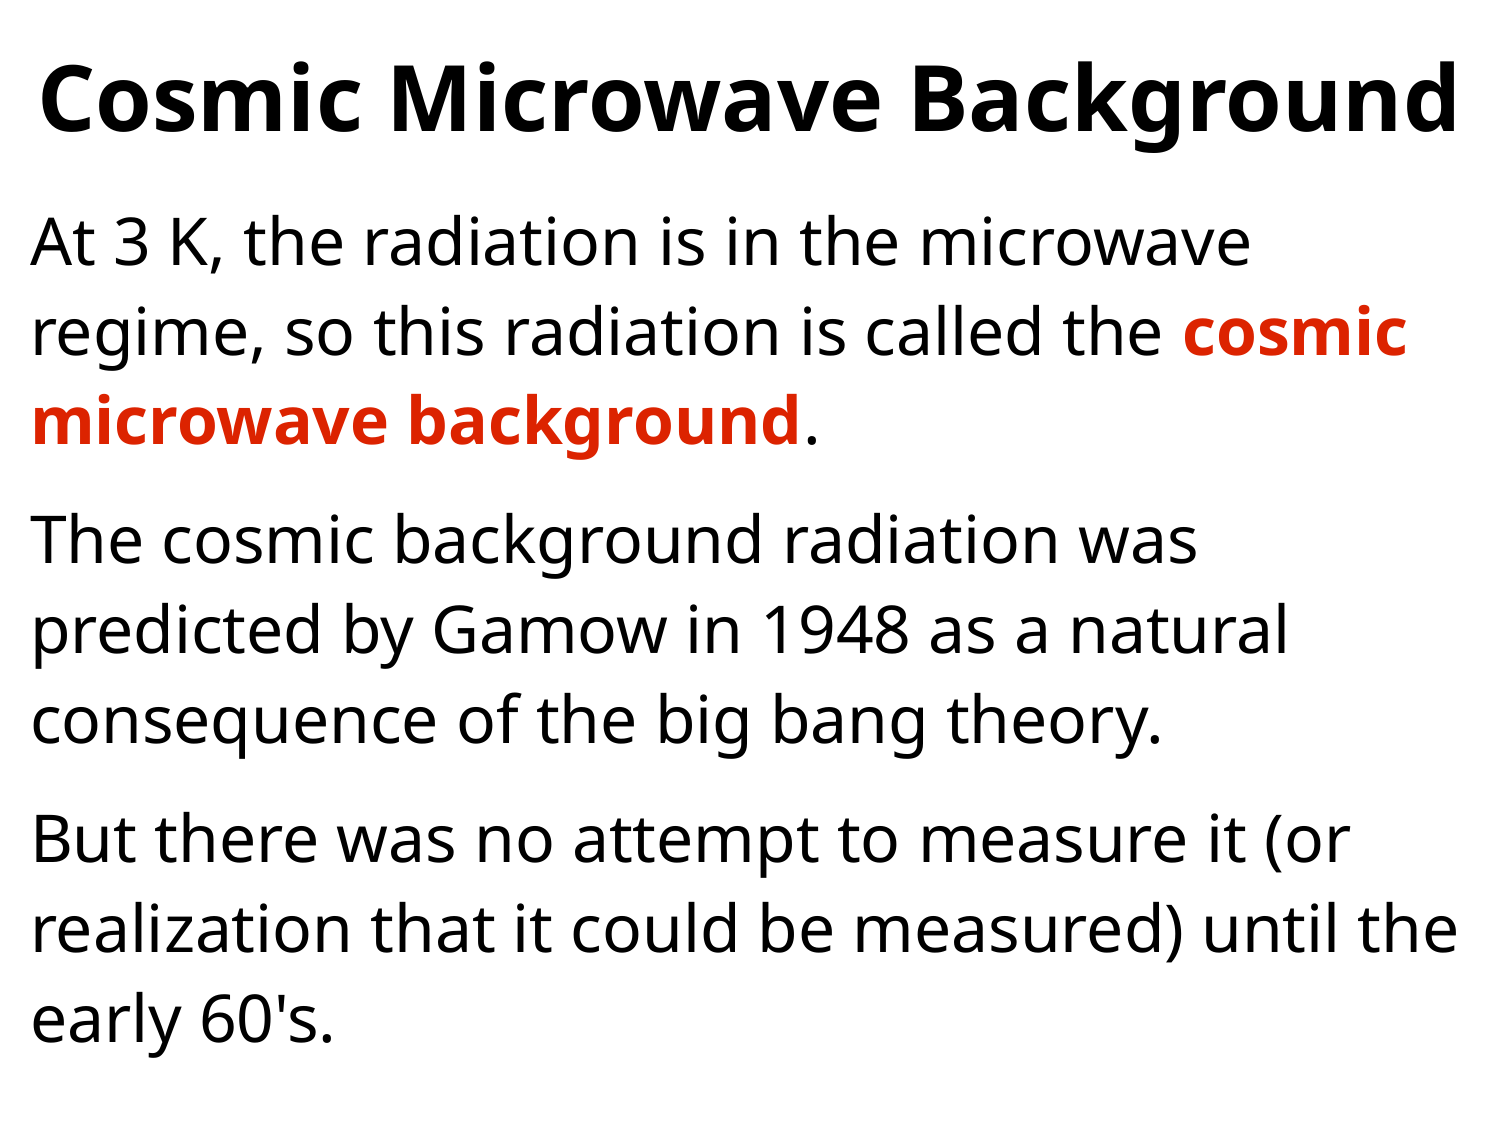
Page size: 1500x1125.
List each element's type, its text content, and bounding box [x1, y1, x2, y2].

list At 3 K, the radiation is in the microwave regime, so this radiation is called the cosmic microwave background. The cosmic background radiation was predicted by Gamow in 1948 as a natural consequence of the big bang theory. But there was no attempt to measure it (or realization that it could be measured) until the early 60's. [30, 195, 1471, 1066]
title Cosmic Microwave Background [30, 42, 1471, 150]
